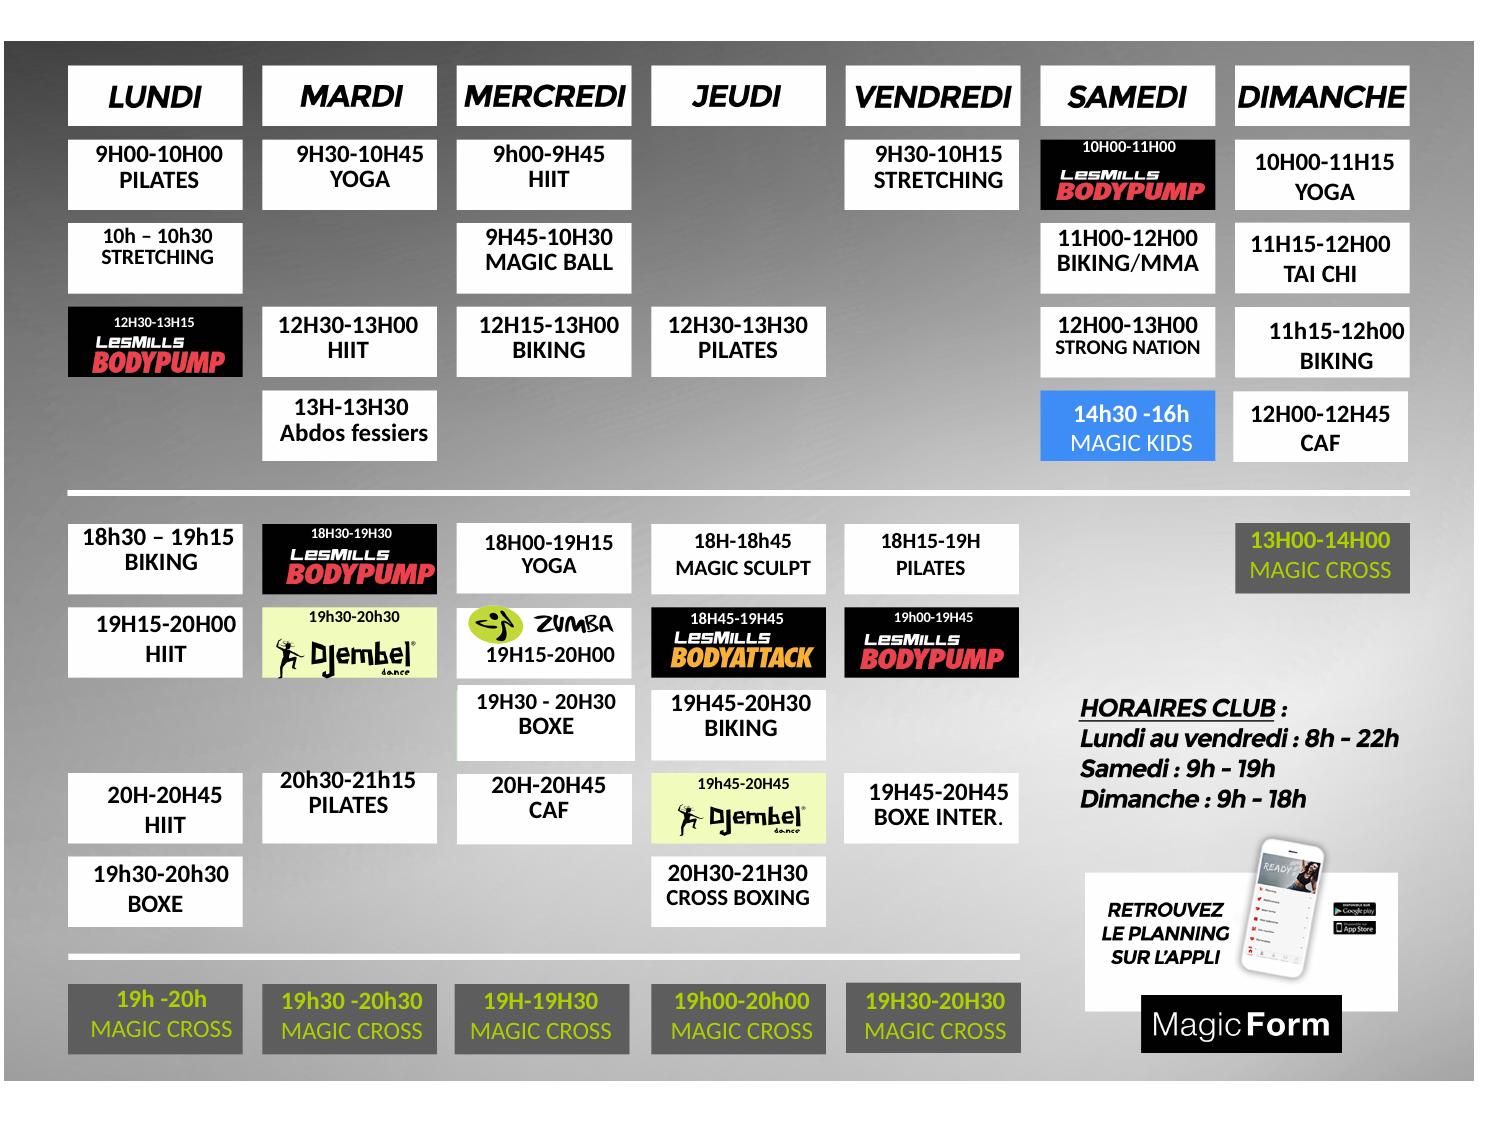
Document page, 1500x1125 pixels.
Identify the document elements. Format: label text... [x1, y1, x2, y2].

text_box 19H30 - 20H30 BOXE [457, 685, 635, 761]
text_box 12H15-13H00 BIKING [460, 307, 638, 383]
text_box 20H30-21H30 CROSS BOXING [649, 855, 827, 932]
text_box 19h00-20h00 MAGIC CROSS [646, 977, 846, 1053]
text_box 14h30 -16h MAGIC KIDS [1027, 389, 1216, 465]
text_box 18H30-19H30 [295, 519, 408, 561]
text_box 18h30 – 19h15 BIKING [59, 519, 258, 596]
text_box 11h15-12h00 BIKING [1232, 307, 1441, 383]
text_box 12H00-12H45 CAF [1216, 389, 1425, 465]
text_box 19H15-20H00 HIIT [62, 599, 271, 705]
text_box 20H-20H45 HIIT [70, 771, 259, 847]
text_box 20H-20H45 CAF [460, 767, 638, 844]
text_box 9H30-10H15 STRETCHING [850, 136, 1028, 213]
text_box 11H00-12H00 BIKING/MMA [1039, 220, 1217, 307]
text_box 20h30-21h15 PILATES [259, 762, 438, 886]
text_box 18H-18h45 MAGIC SCULPT [639, 519, 826, 644]
text_box 9H30-10H45 YOGA [271, 136, 449, 213]
text_box 9H45-10H30 MAGIC BALL [460, 219, 638, 296]
text_box 19H45-20H30 BIKING [652, 685, 830, 761]
text_box 10h – 10h30 STRETCHING [63, 219, 253, 318]
text_box 12H30-13H00 HIIT [259, 307, 438, 383]
text_box 19H30-20H30 MAGIC CROSS [846, 977, 1040, 1053]
text_box 19h30 -20h30 MAGIC CROSS [248, 977, 457, 1053]
text_box 12H30-13H30 PILATES [649, 307, 827, 383]
text_box 12H00-13H00 STRONG NATION [1039, 307, 1217, 409]
text_box 18H15-19H PILATES [826, 519, 1035, 644]
text_box 10H00-11H00 [1046, 132, 1213, 178]
text_box 9H00-10H00 PILATES [70, 136, 249, 213]
text_box 12H30-13H15 [70, 308, 238, 355]
text_box 13H-13H30 Abdos fessiers [259, 389, 449, 466]
text_box 11H15-12H00 TAI CHI [1216, 220, 1425, 296]
text_box 19h -20h MAGIC CROSS [57, 986, 248, 1050]
text_box 19H15-20H00 [461, 637, 640, 712]
text_box 19H-19H30 MAGIC CROSS [457, 977, 646, 1053]
text_box 9h00-9H45 HIIT [460, 136, 638, 213]
picture [4, 41, 1474, 1081]
text_box 19h30-20h30 [283, 602, 426, 692]
text_box 19h00-19H45 [850, 604, 1017, 650]
text_box 18H45-19H45 [654, 604, 821, 650]
text_box 18H00-19H15 YOGA [460, 525, 638, 598]
text_box 19H45-20H45 BOXE INTER. [850, 774, 1028, 851]
text_box 13H00-14H00 MAGIC CROSS [1216, 515, 1425, 591]
text_box 10H00-11H15 YOGA [1221, 137, 1430, 213]
text_box 19h30-20h30 BOXE [39, 850, 249, 986]
text_box 19h45-20H45 [660, 770, 827, 816]
